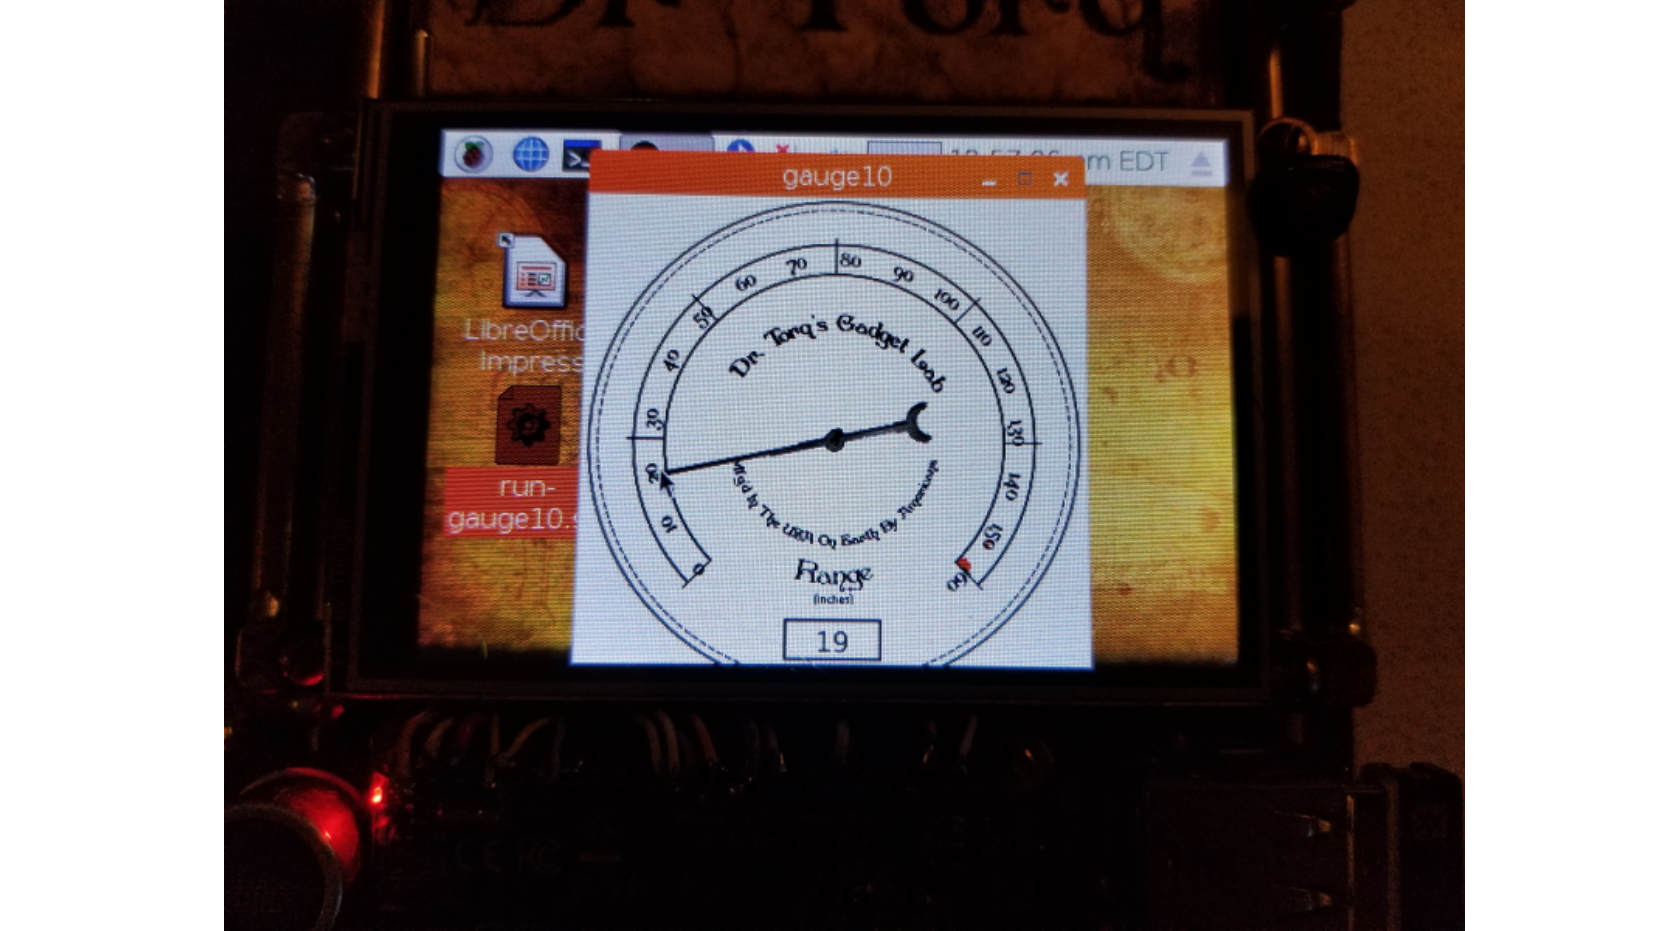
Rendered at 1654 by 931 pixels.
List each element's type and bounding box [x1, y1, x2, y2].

picture [224, 0, 1465, 931]
